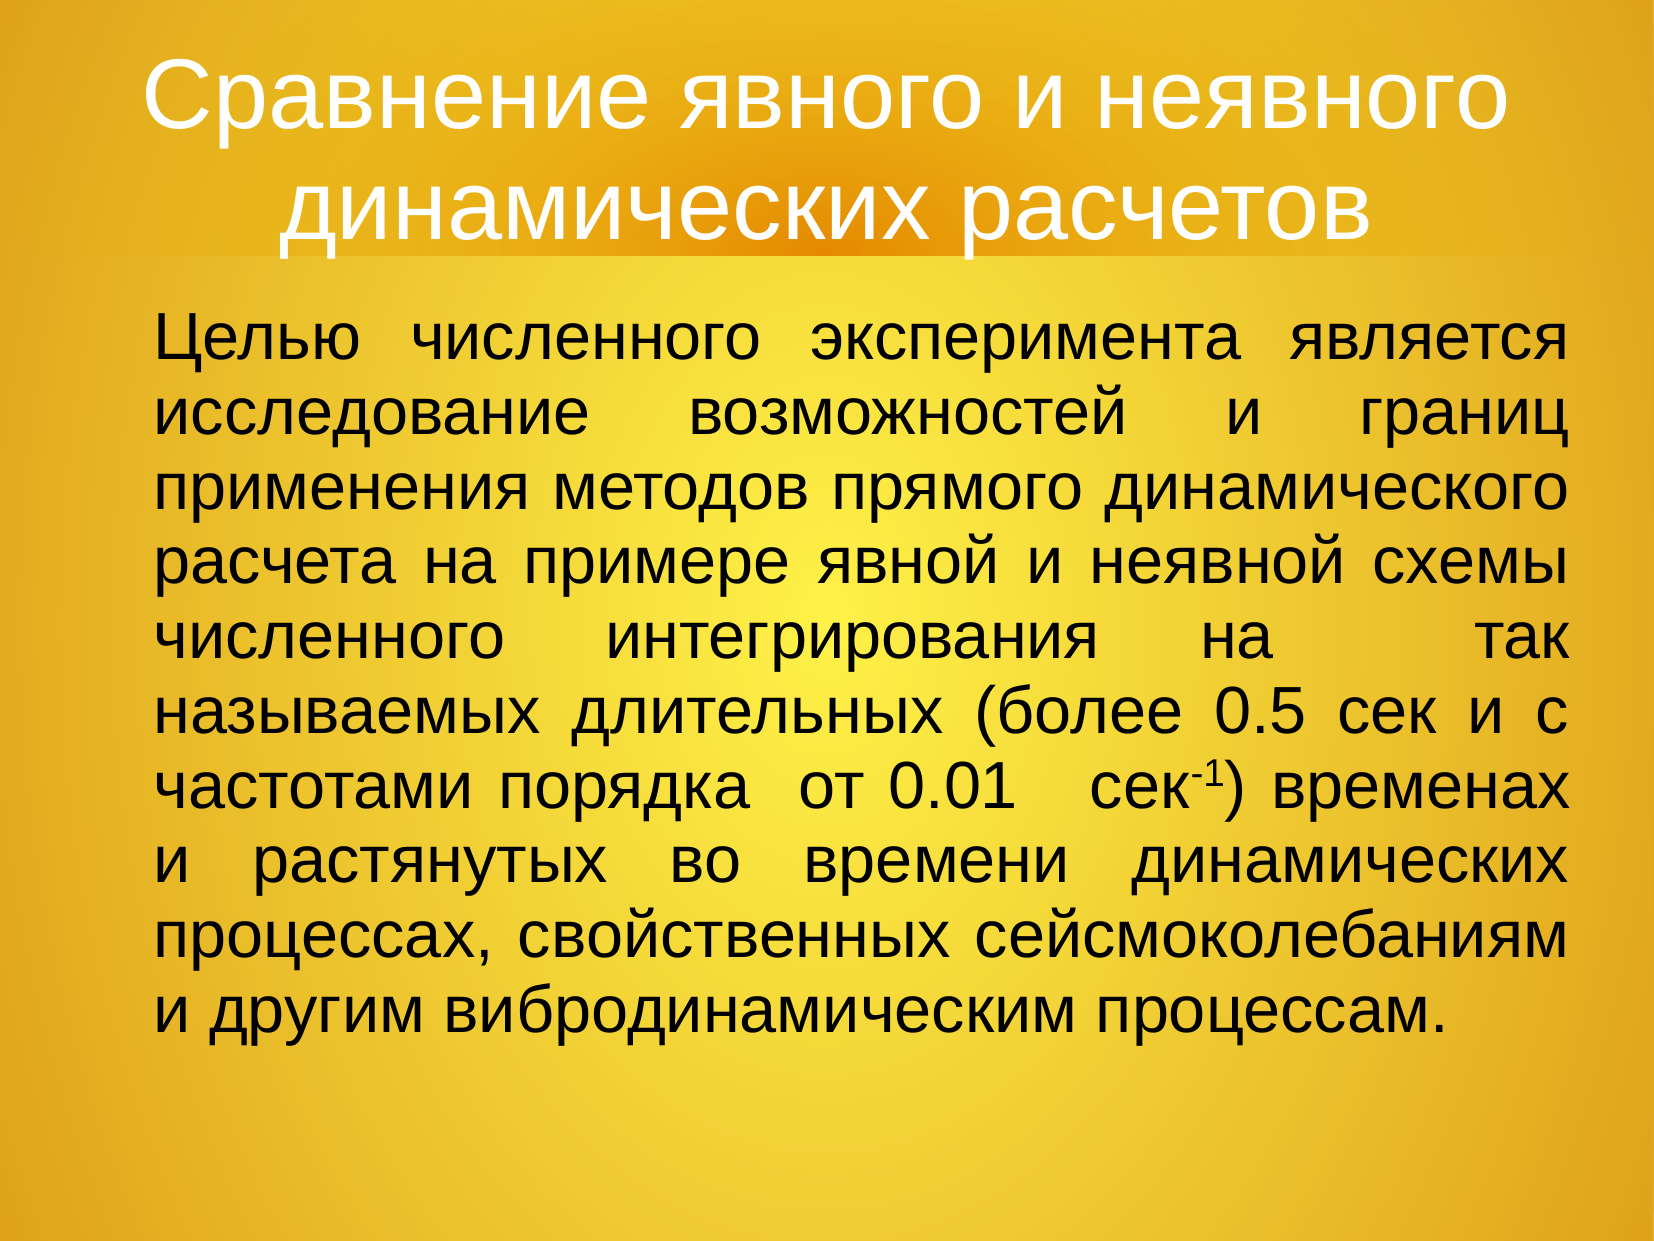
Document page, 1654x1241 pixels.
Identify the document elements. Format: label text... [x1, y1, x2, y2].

title Сравнение явного и неявного динамических расчетов [82, 38, 1571, 261]
list Целью численного эксперимента является исследование возможностей и границ применения методов прямого динамического расчета на примере явной и неявной схемы численного интегрирования на так называемых длительных (более 0.5 сек и с частотами порядка от 0.01 сек-1) временах и растянутых во времени динамических процессах, свойственных сейсмоколебаниям и другим вибродинамическим процессам. [82, 299, 1571, 1019]
